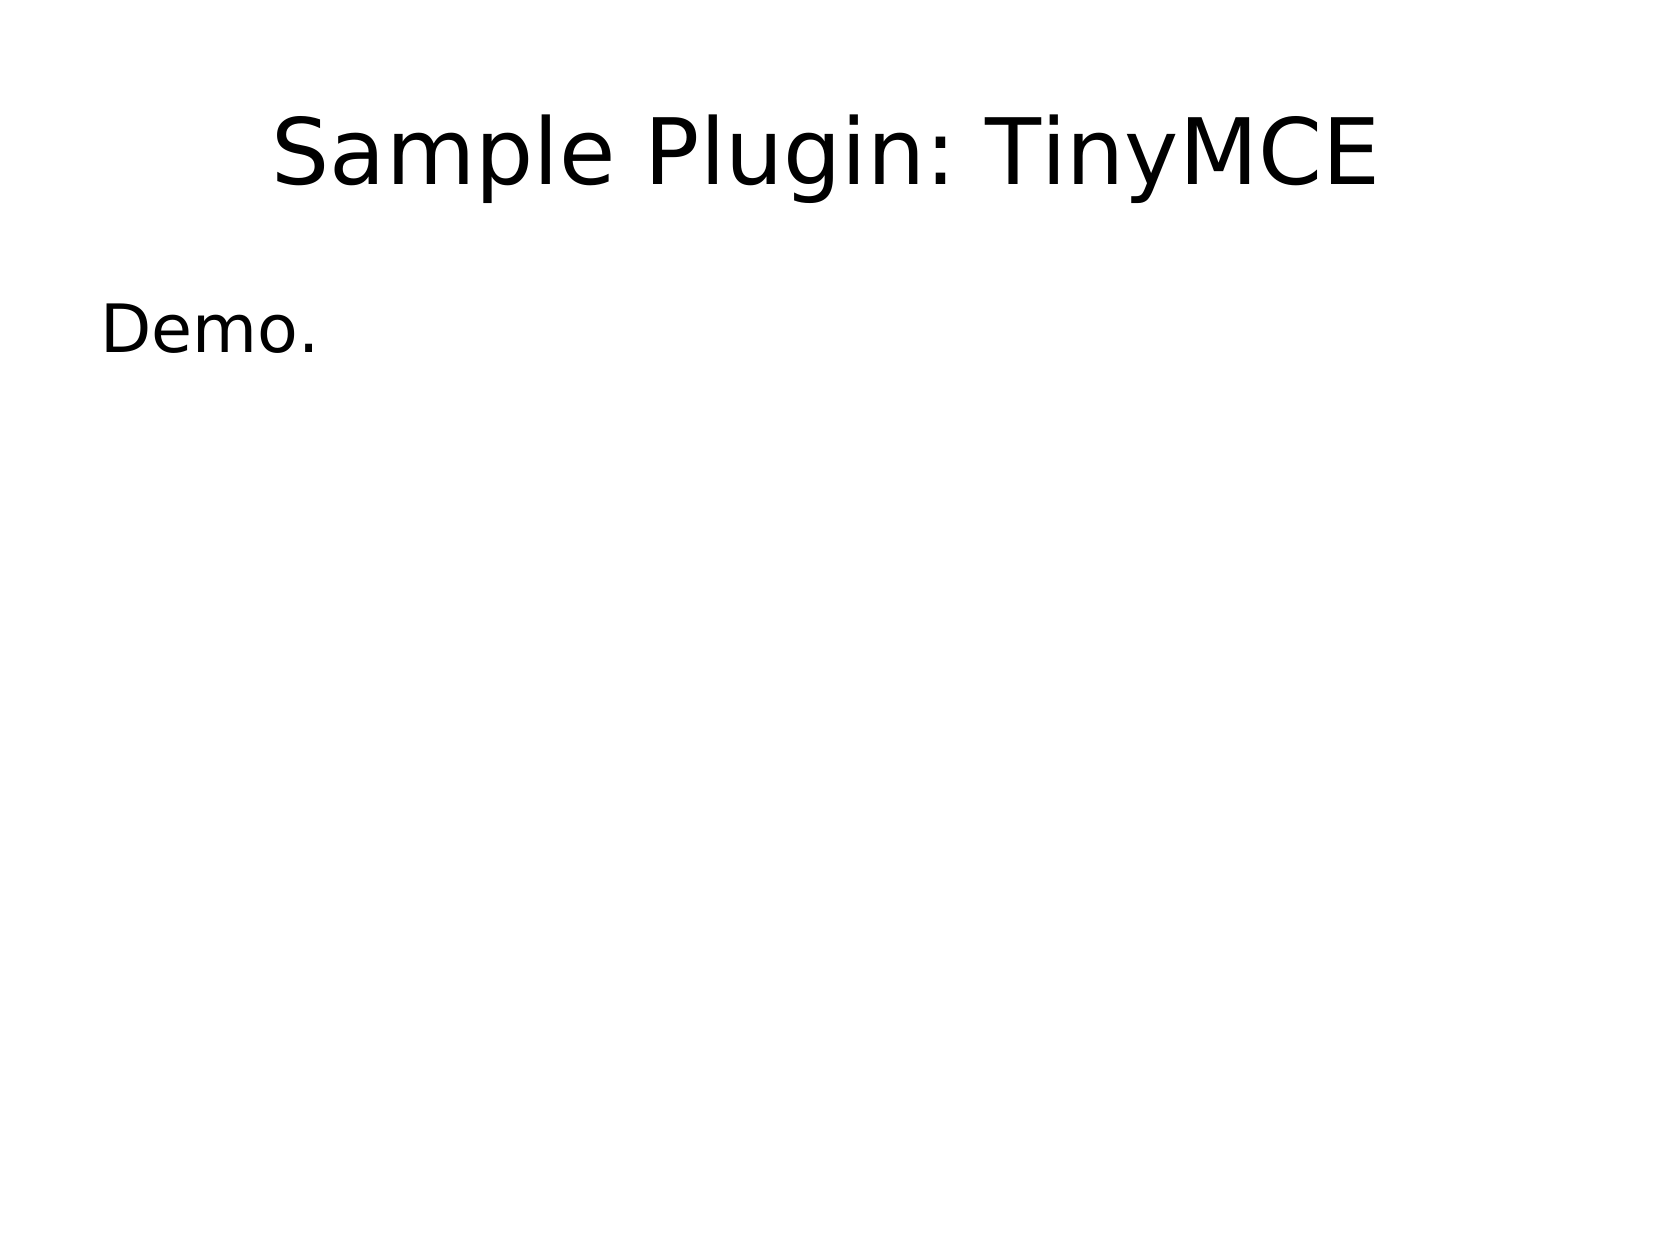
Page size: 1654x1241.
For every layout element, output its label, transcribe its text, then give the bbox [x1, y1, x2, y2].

list Demo. [82, 290, 1571, 1094]
title Sample Plugin: TinyMCE [82, 56, 1571, 250]
